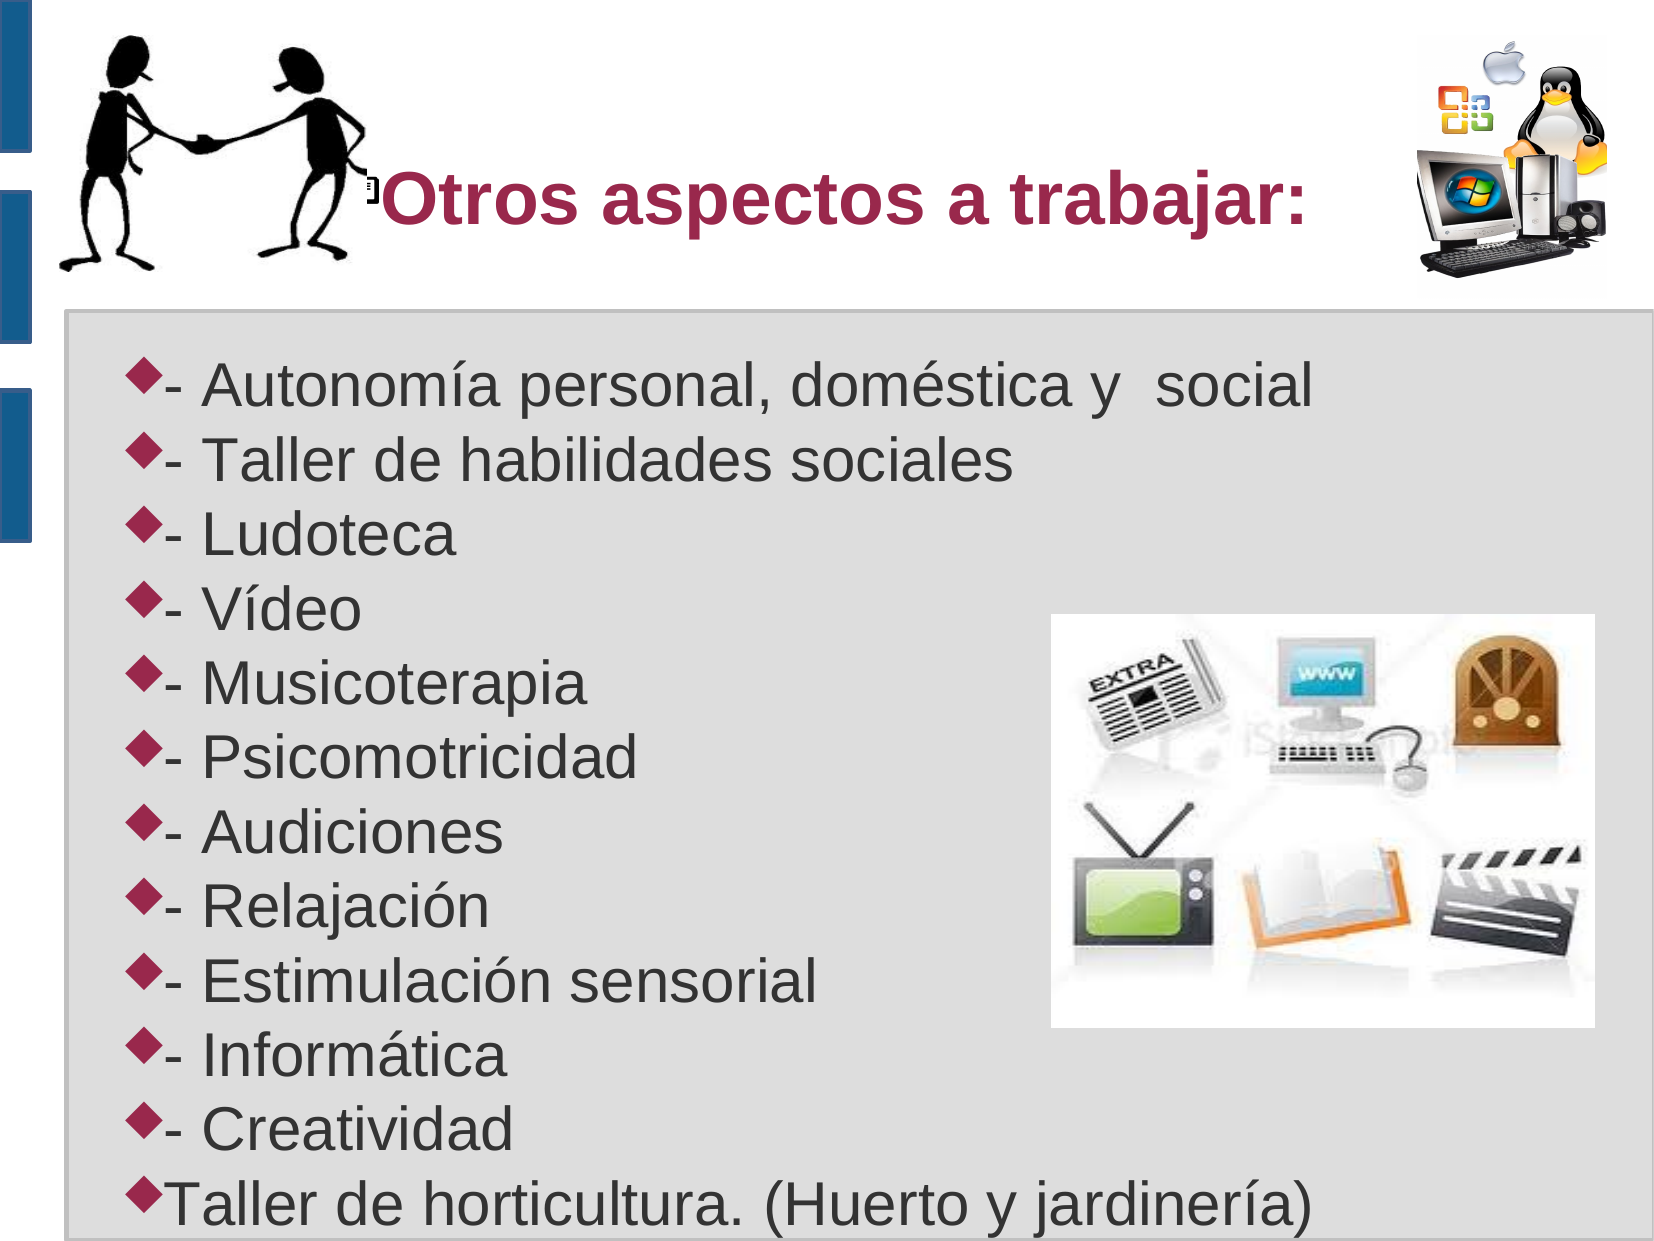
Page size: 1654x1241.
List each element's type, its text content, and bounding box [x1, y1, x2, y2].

picture [1051, 614, 1595, 1028]
title Otros aspectos a trabajar: [121, 91, 1417, 299]
list - Autonomía personal, doméstica y social - Taller de habilidades sociales - Ludoteca - Vídeo - Musicoterapia - Psicomotricidad - Audiciones - Relajación - Estimulación sensorial - Informática - Creatividad Taller de horticultura. (Huerto y jardinería) [121, 344, 1534, 1241]
picture [1417, 35, 1607, 299]
picture [59, 35, 367, 272]
